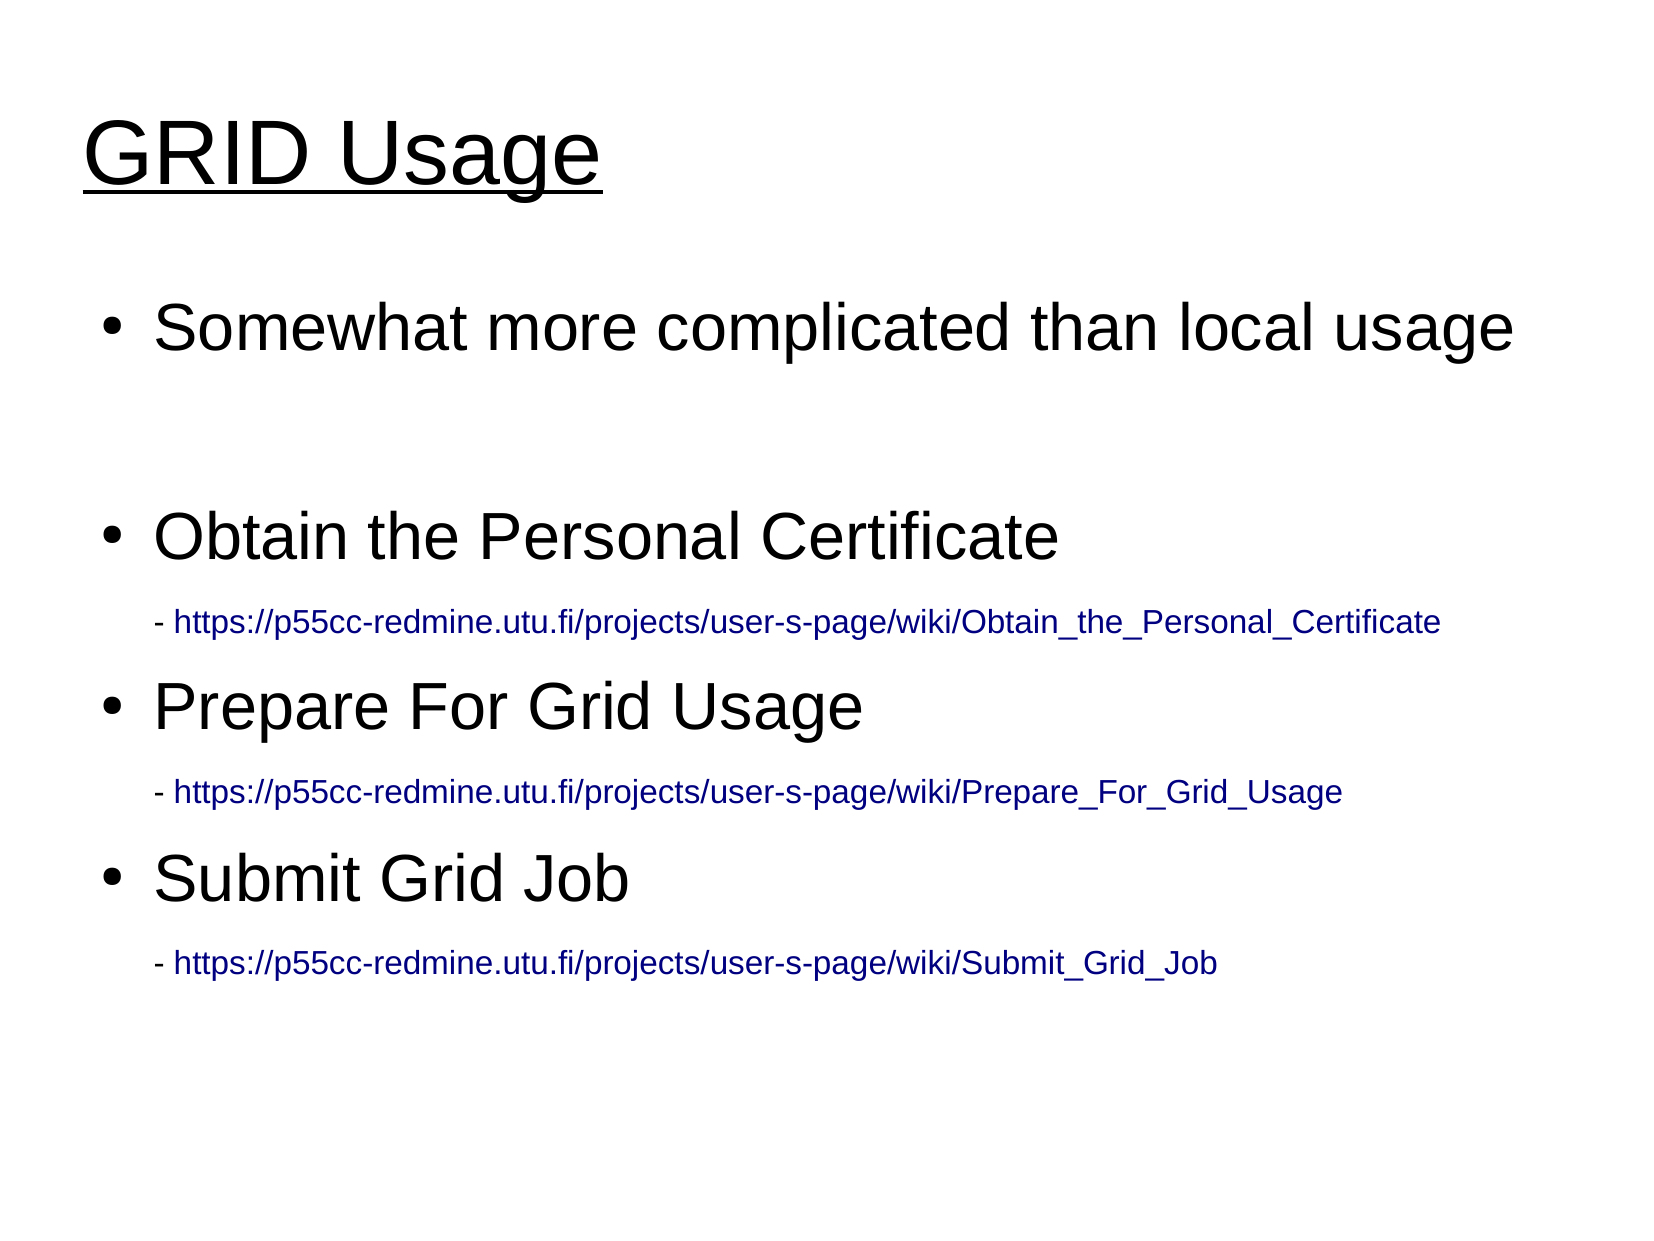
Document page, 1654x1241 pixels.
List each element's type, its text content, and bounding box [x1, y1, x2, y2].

list Somewhat more complicated than local usage Obtain the Personal Certificate - https://p55cc-redmine.utu.fi/projects/user-s-page/wiki/Obtain_the_Personal_Certificate Prepare For Grid Usage - https://p55cc-redmine.utu.fi/projects/user-s-page/wiki/Prepare_For_Grid_Usage Submit Grid Job - https://p55cc-redmine.utu.fi/projects/user-s-page/wiki/Submit_Grid_Job [82, 290, 1571, 1010]
title GRID Usage [82, 49, 1571, 257]
